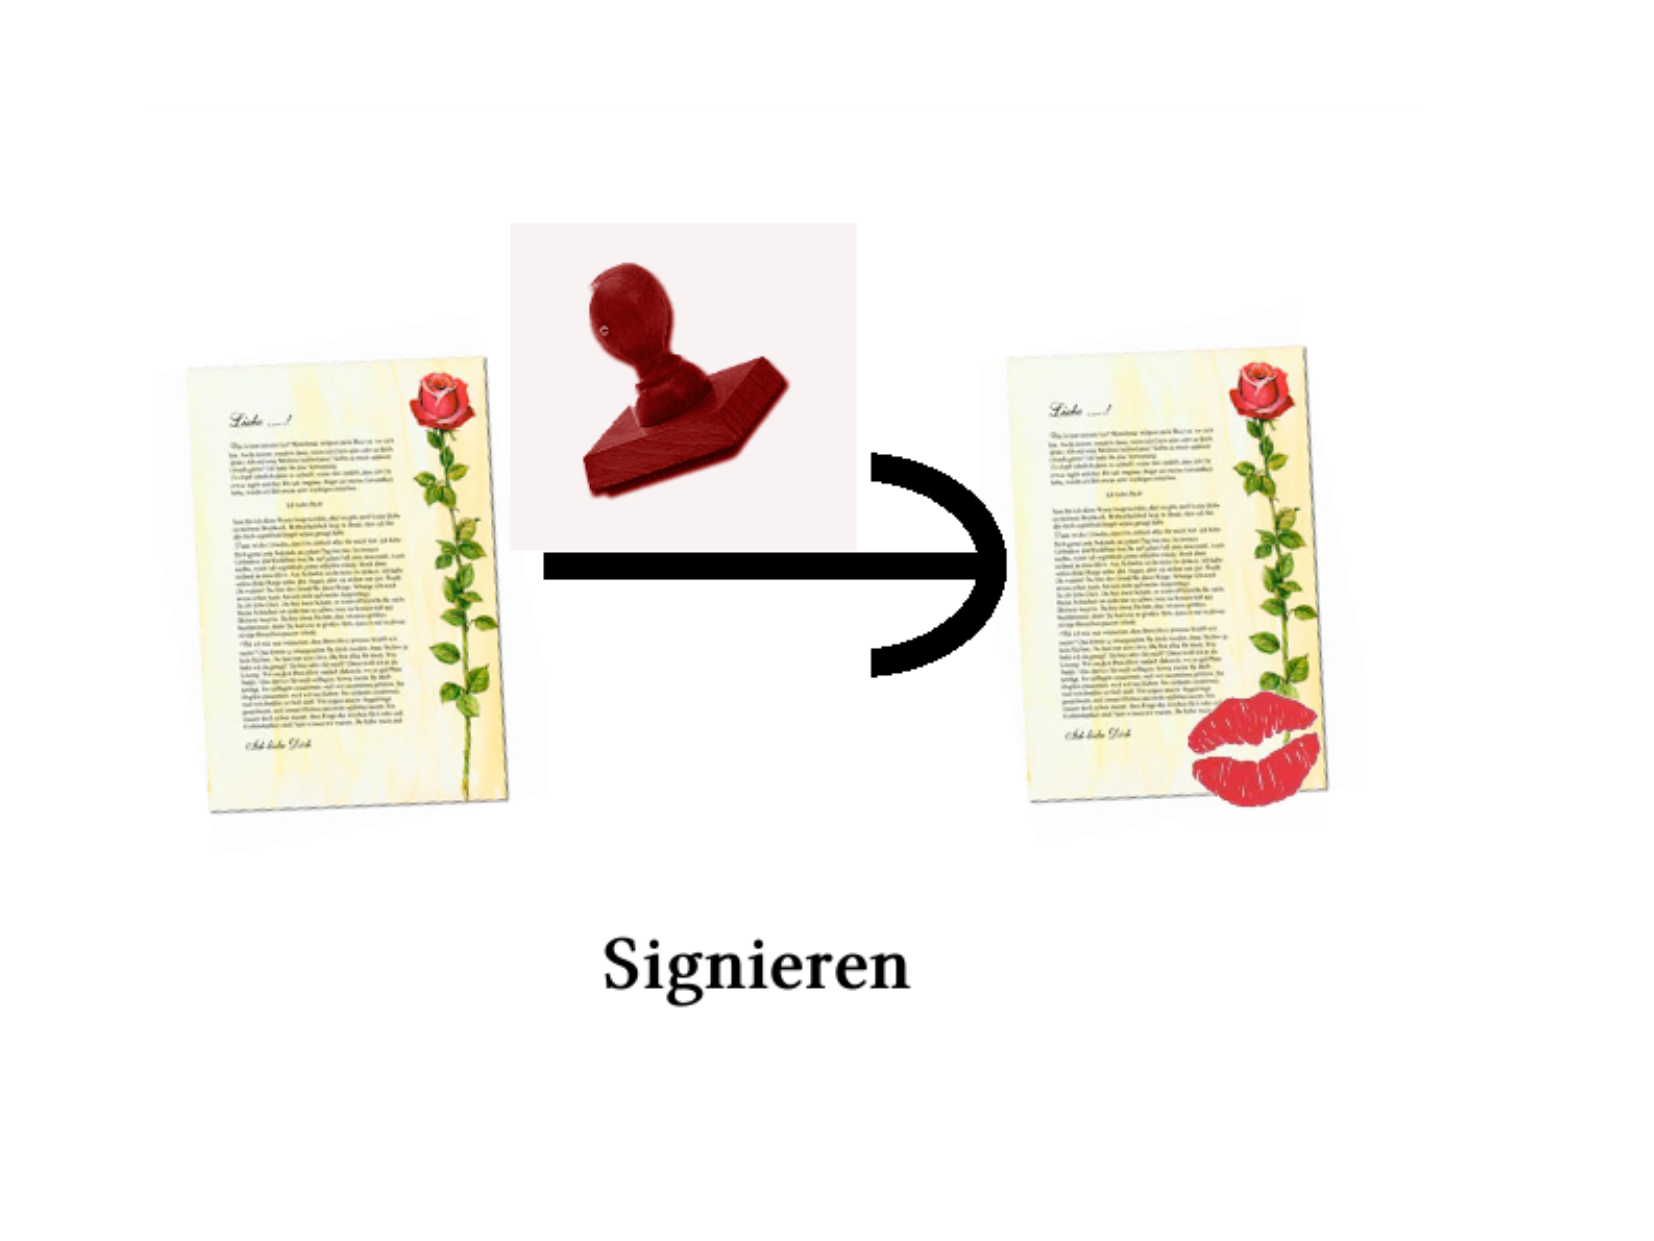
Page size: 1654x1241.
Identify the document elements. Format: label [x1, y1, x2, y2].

picture [150, 109, 1418, 1093]
